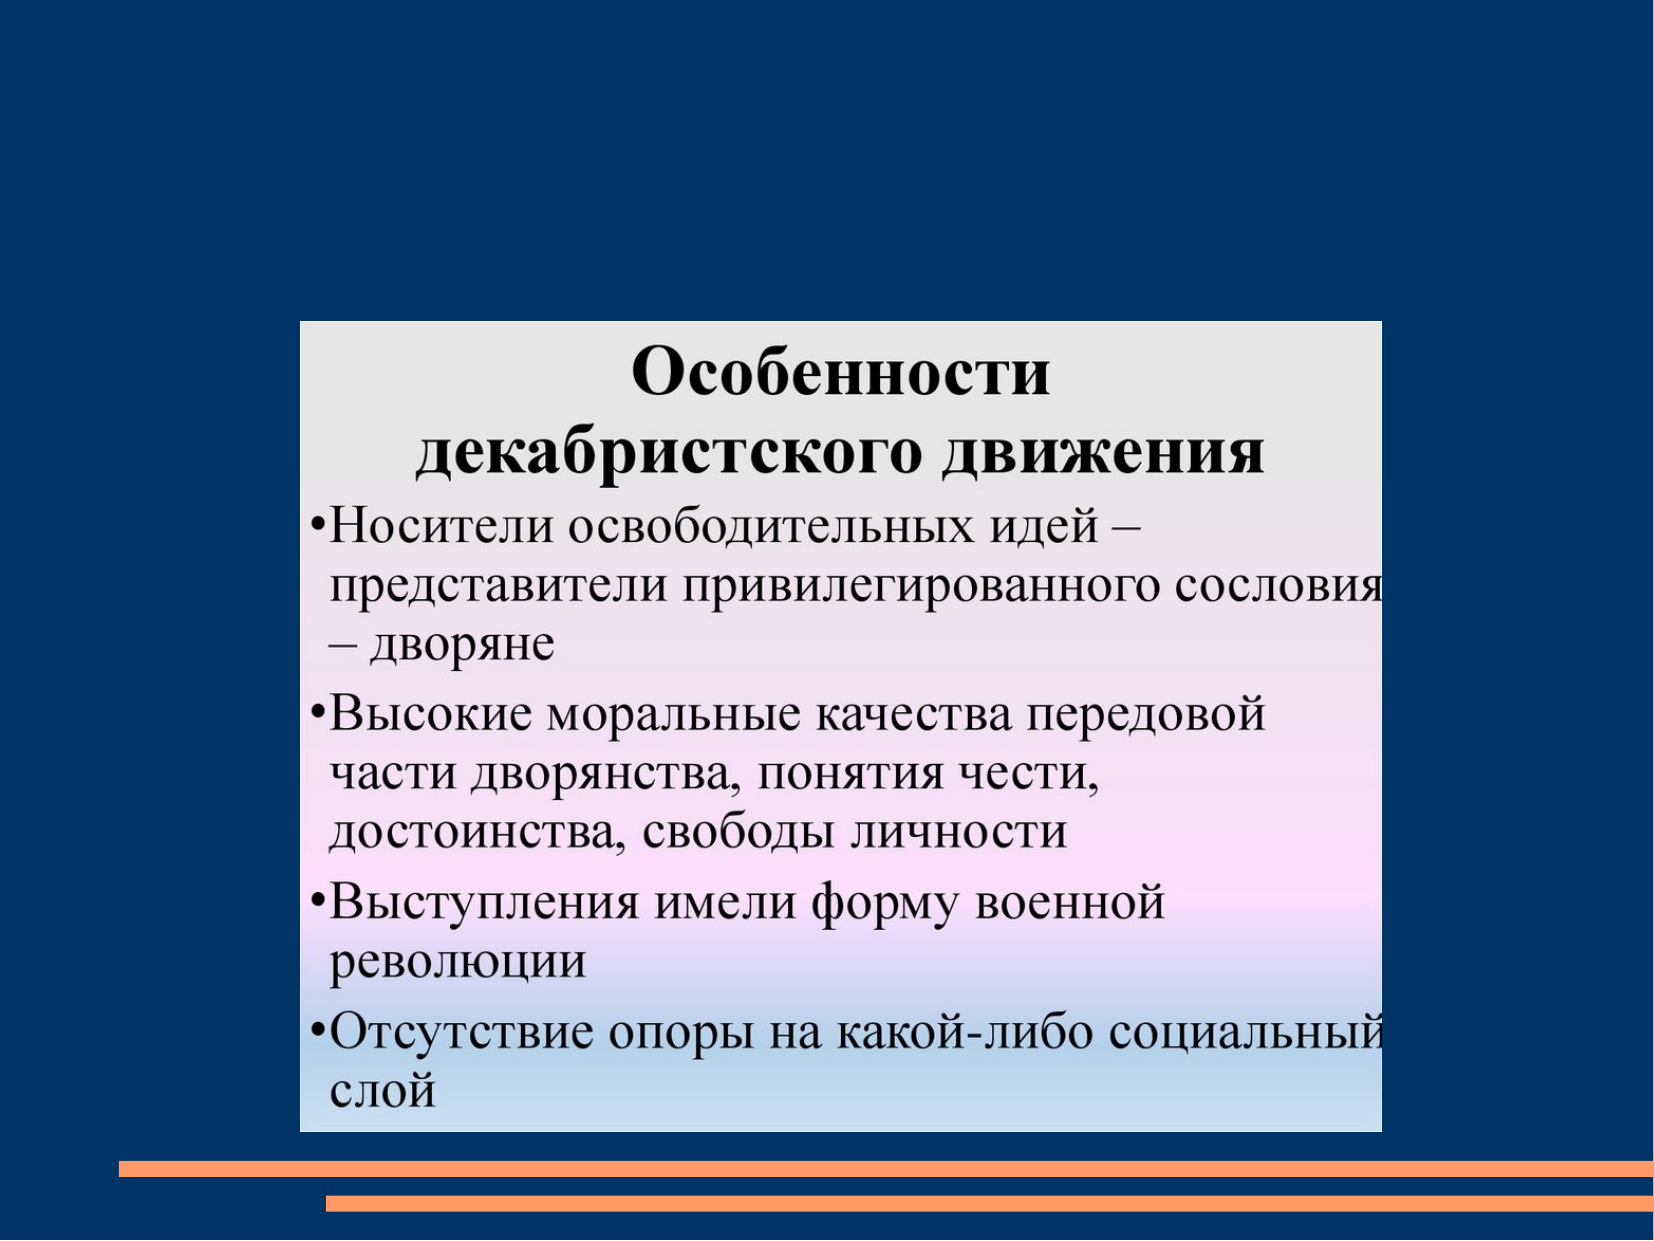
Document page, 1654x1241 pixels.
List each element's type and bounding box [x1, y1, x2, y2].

picture [300, 321, 1382, 1132]
